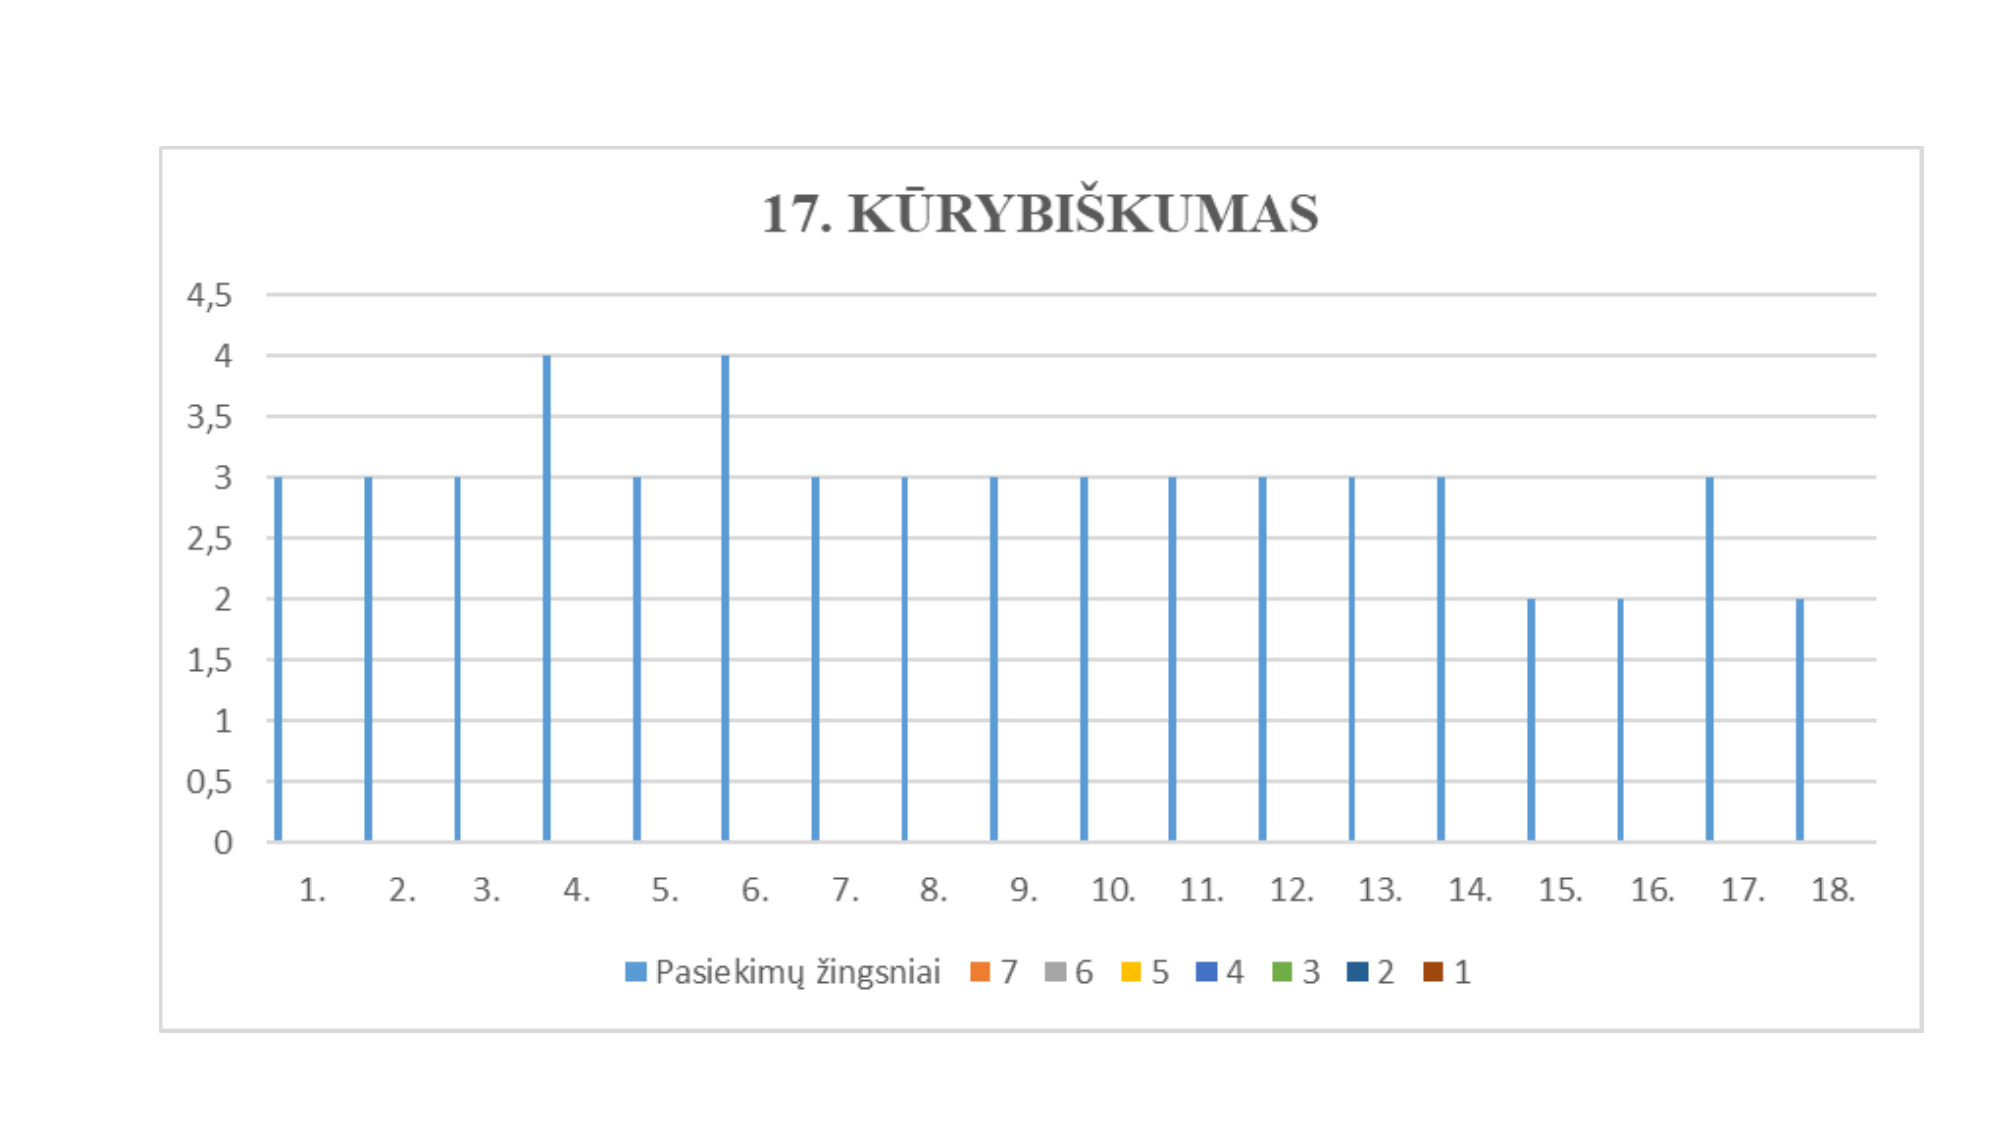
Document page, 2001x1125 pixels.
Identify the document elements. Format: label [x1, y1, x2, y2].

picture [159, 146, 1924, 1033]
